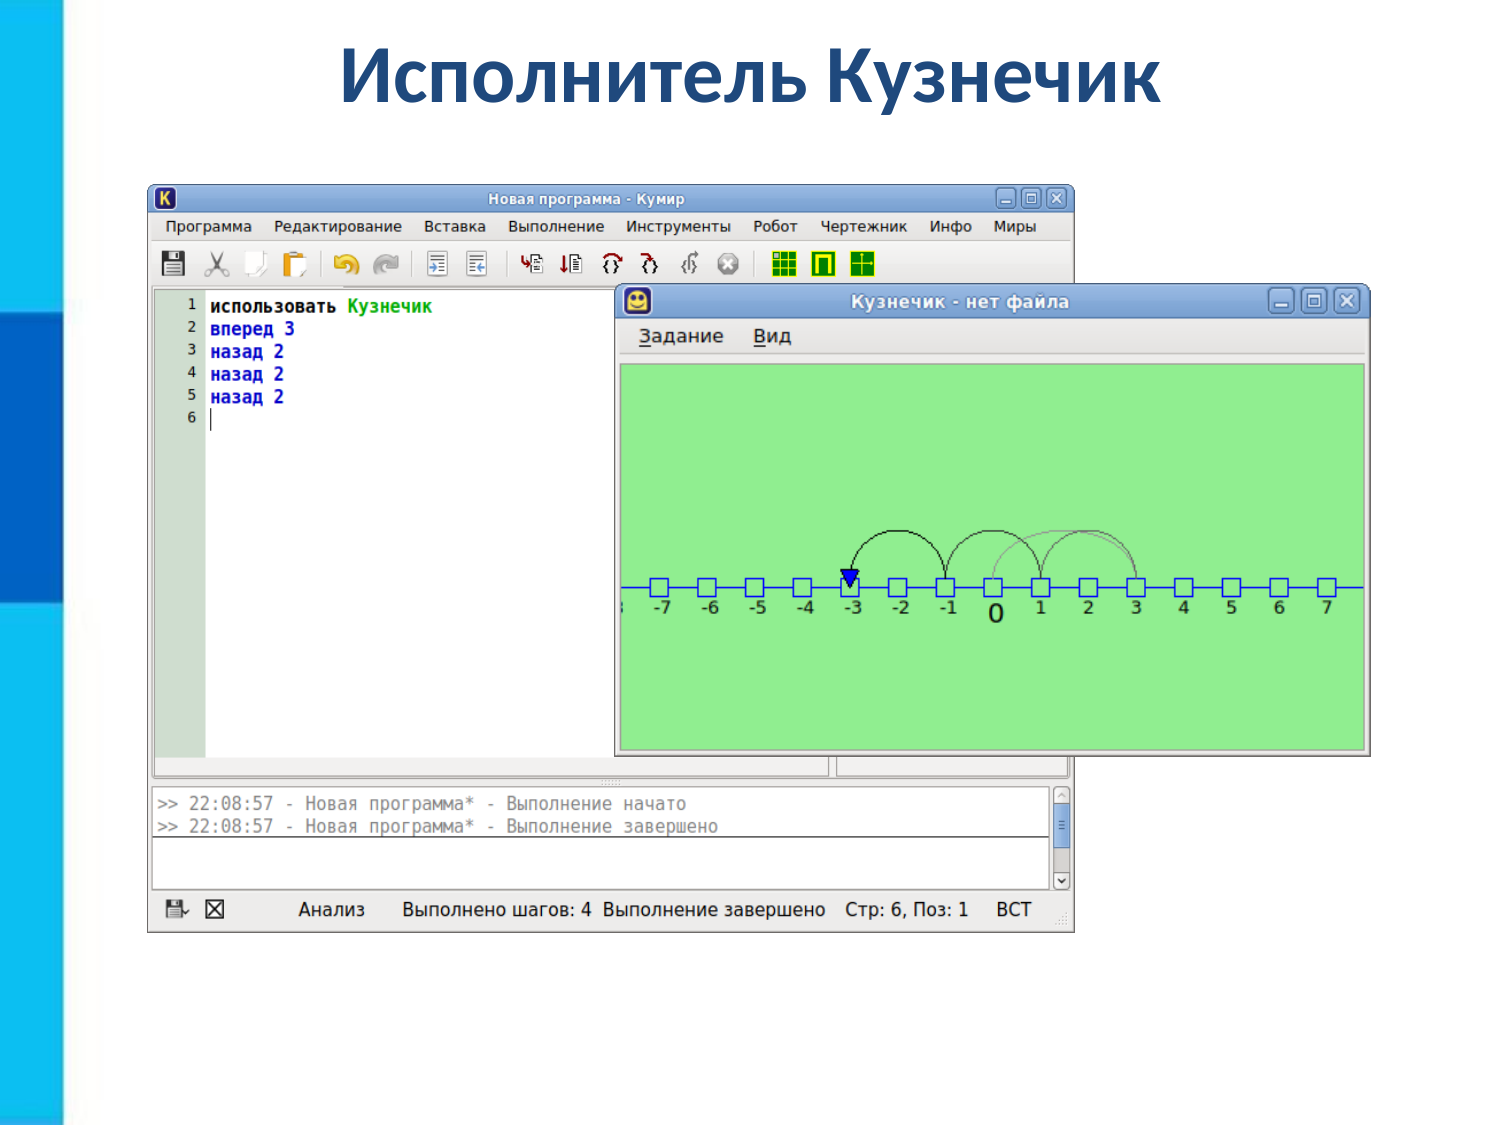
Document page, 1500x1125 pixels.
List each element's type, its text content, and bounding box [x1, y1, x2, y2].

picture [0, 0, 1500, 1125]
text_box Исполнитель Кузнечик [76, 31, 1425, 126]
